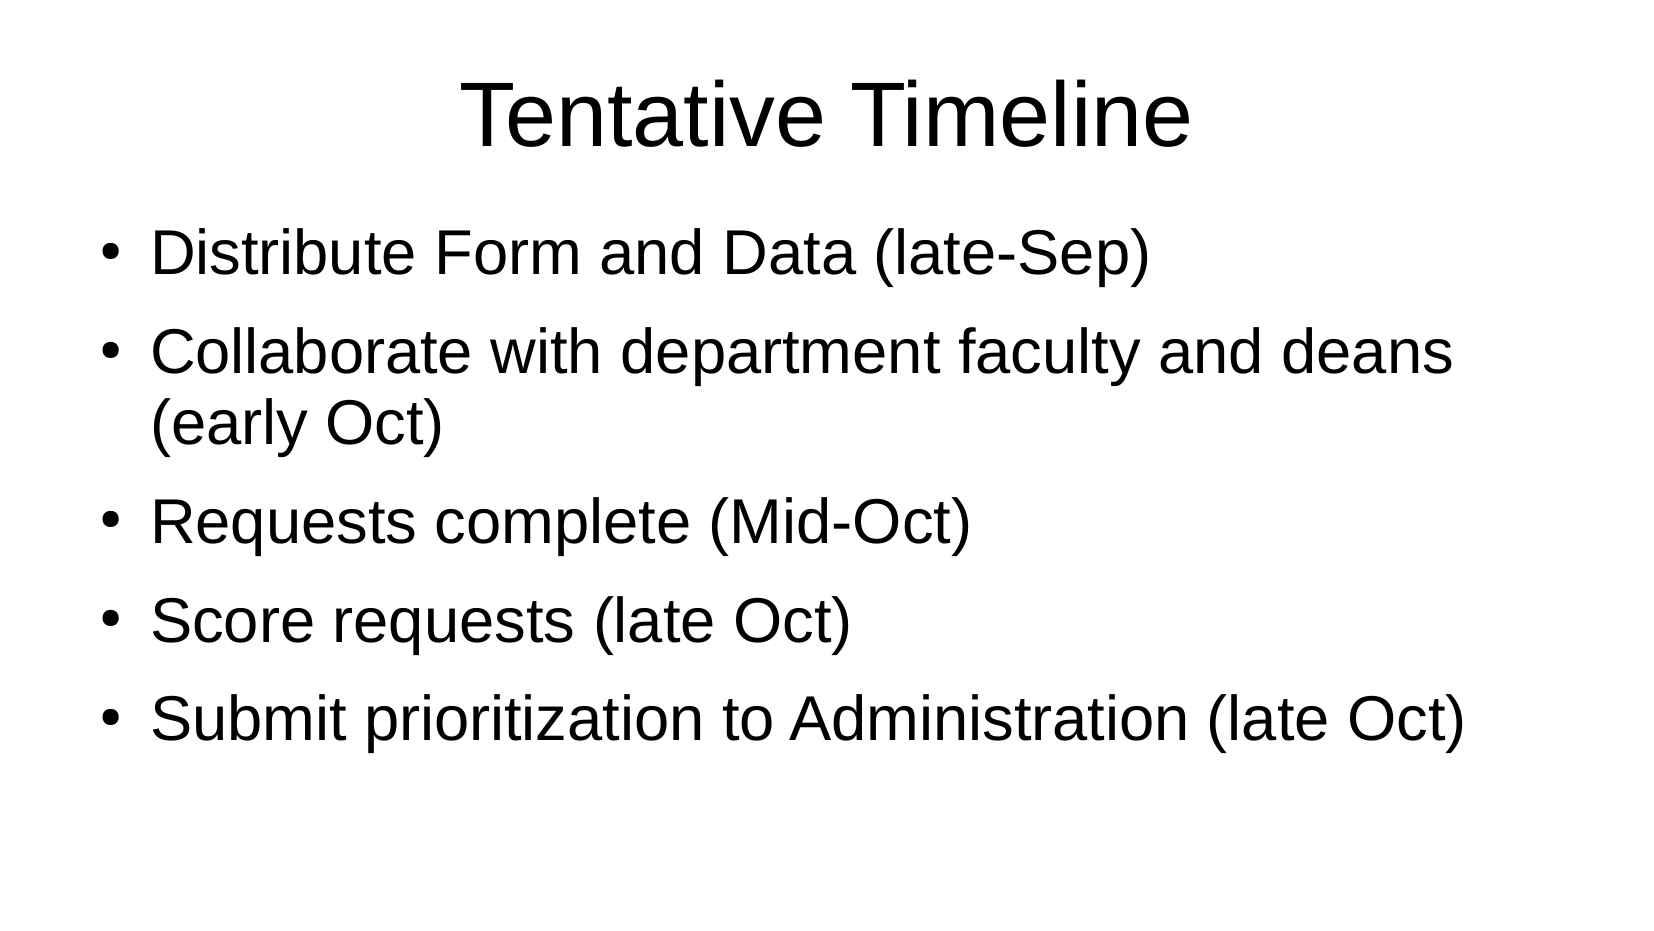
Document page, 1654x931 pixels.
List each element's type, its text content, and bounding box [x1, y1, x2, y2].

title Tentative Timeline [82, 37, 1571, 193]
list Distribute Form and Data (late-Sep) Collaborate with department faculty and deans (early Oct) Requests complete (Mid-Oct) Score requests (late Oct) Submit prioritization to Administration (late Oct) [82, 217, 1571, 758]
